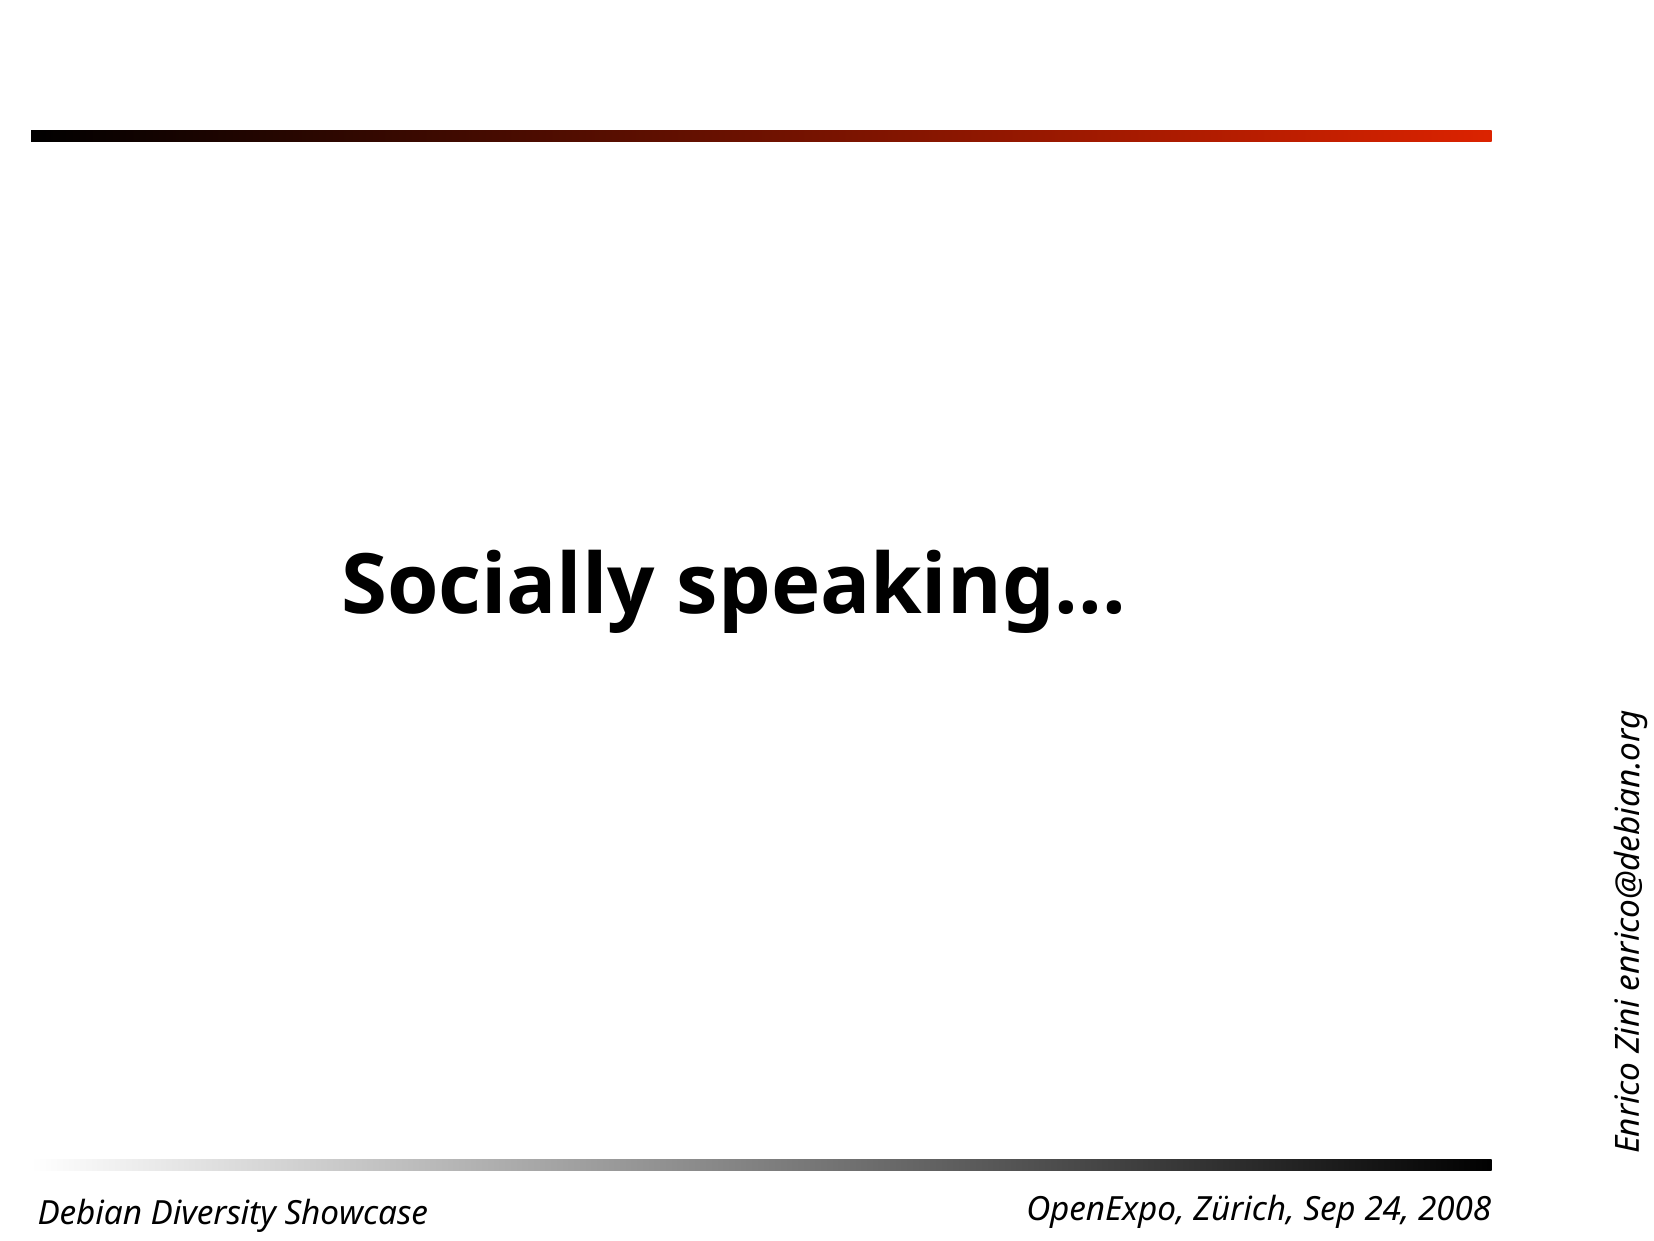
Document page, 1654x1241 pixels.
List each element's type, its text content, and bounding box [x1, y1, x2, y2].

text_box Socially speaking... [30, 524, 1438, 659]
